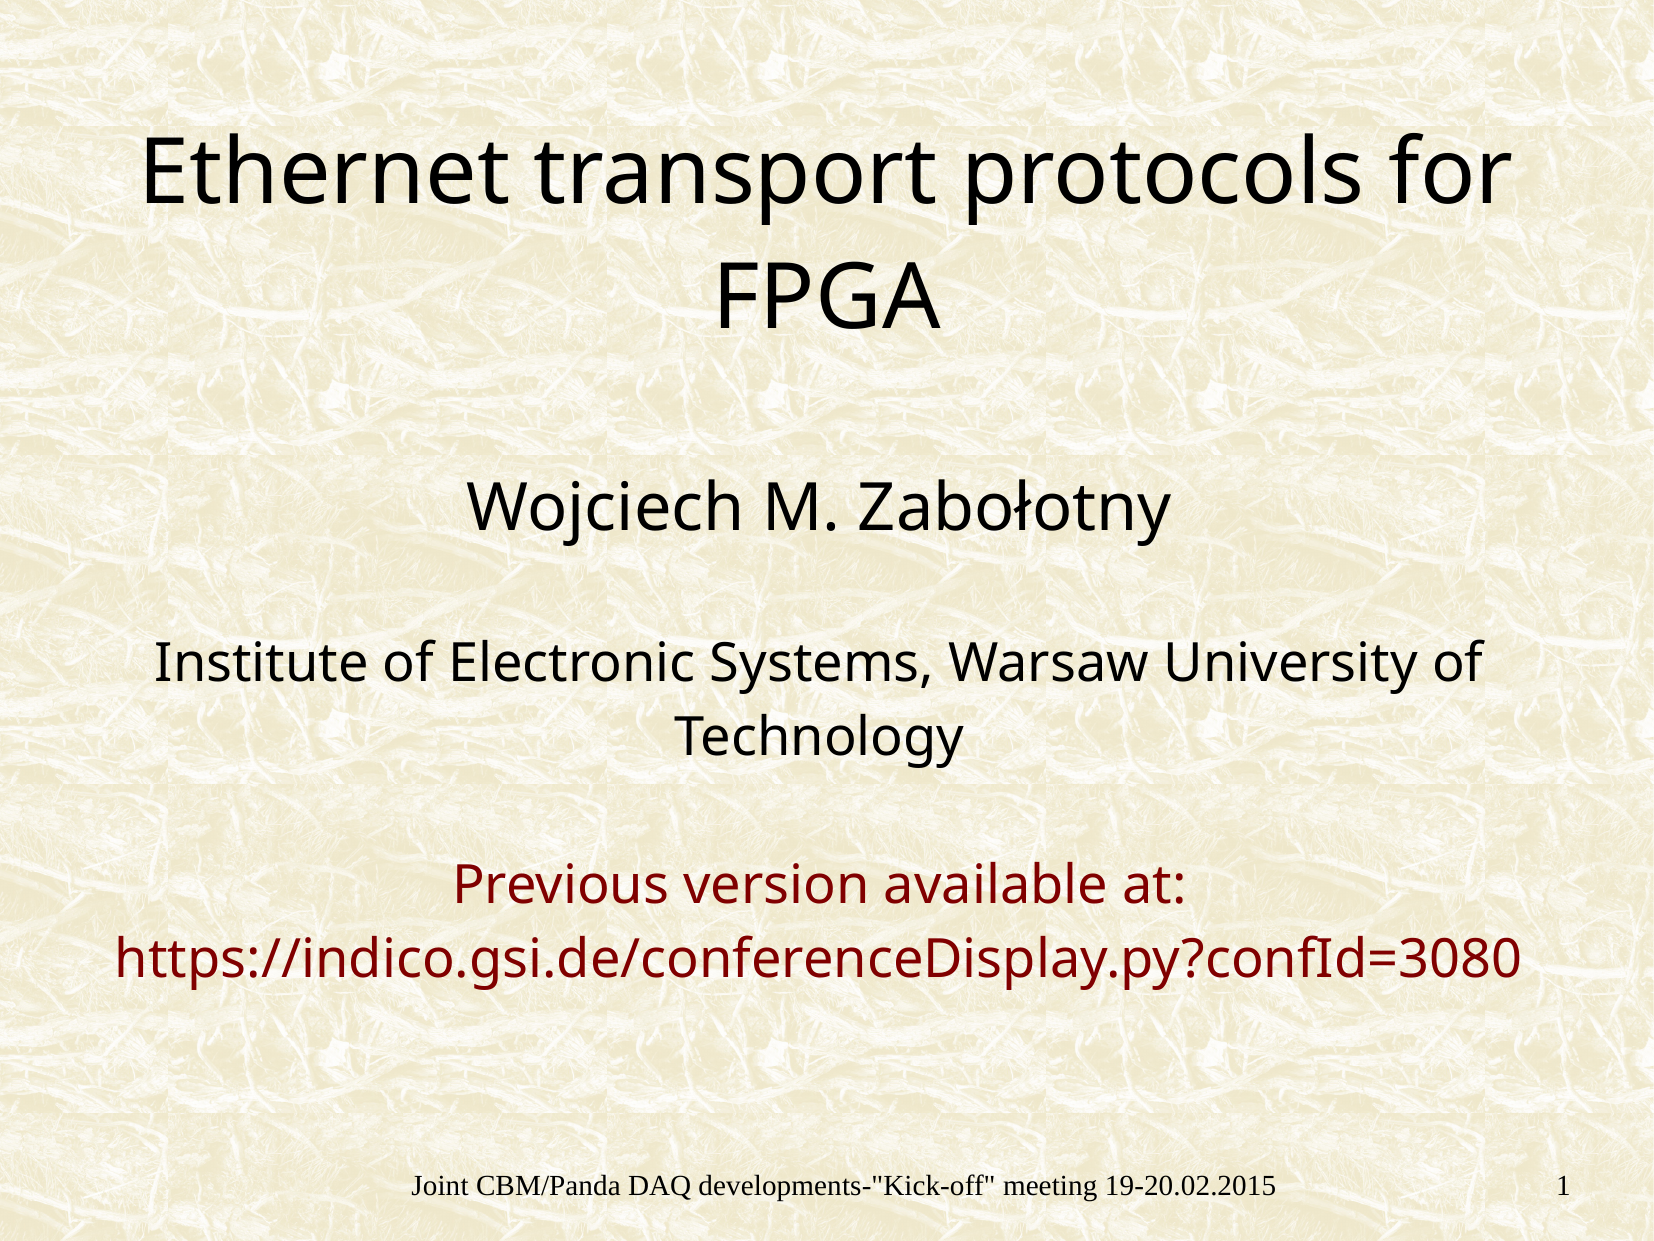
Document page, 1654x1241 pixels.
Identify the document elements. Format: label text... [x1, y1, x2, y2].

subtitle Wojciech M. Zabołotny Institute of Electronic Systems, Warsaw University of Technology Previous version available at: https://indico.gsi.de/conferenceDisplay.py?confId=3080 [92, 366, 1548, 1086]
title Ethernet transport protocols for FPGA [82, 59, 1571, 402]
picture [0, 0, 1654, 1241]
